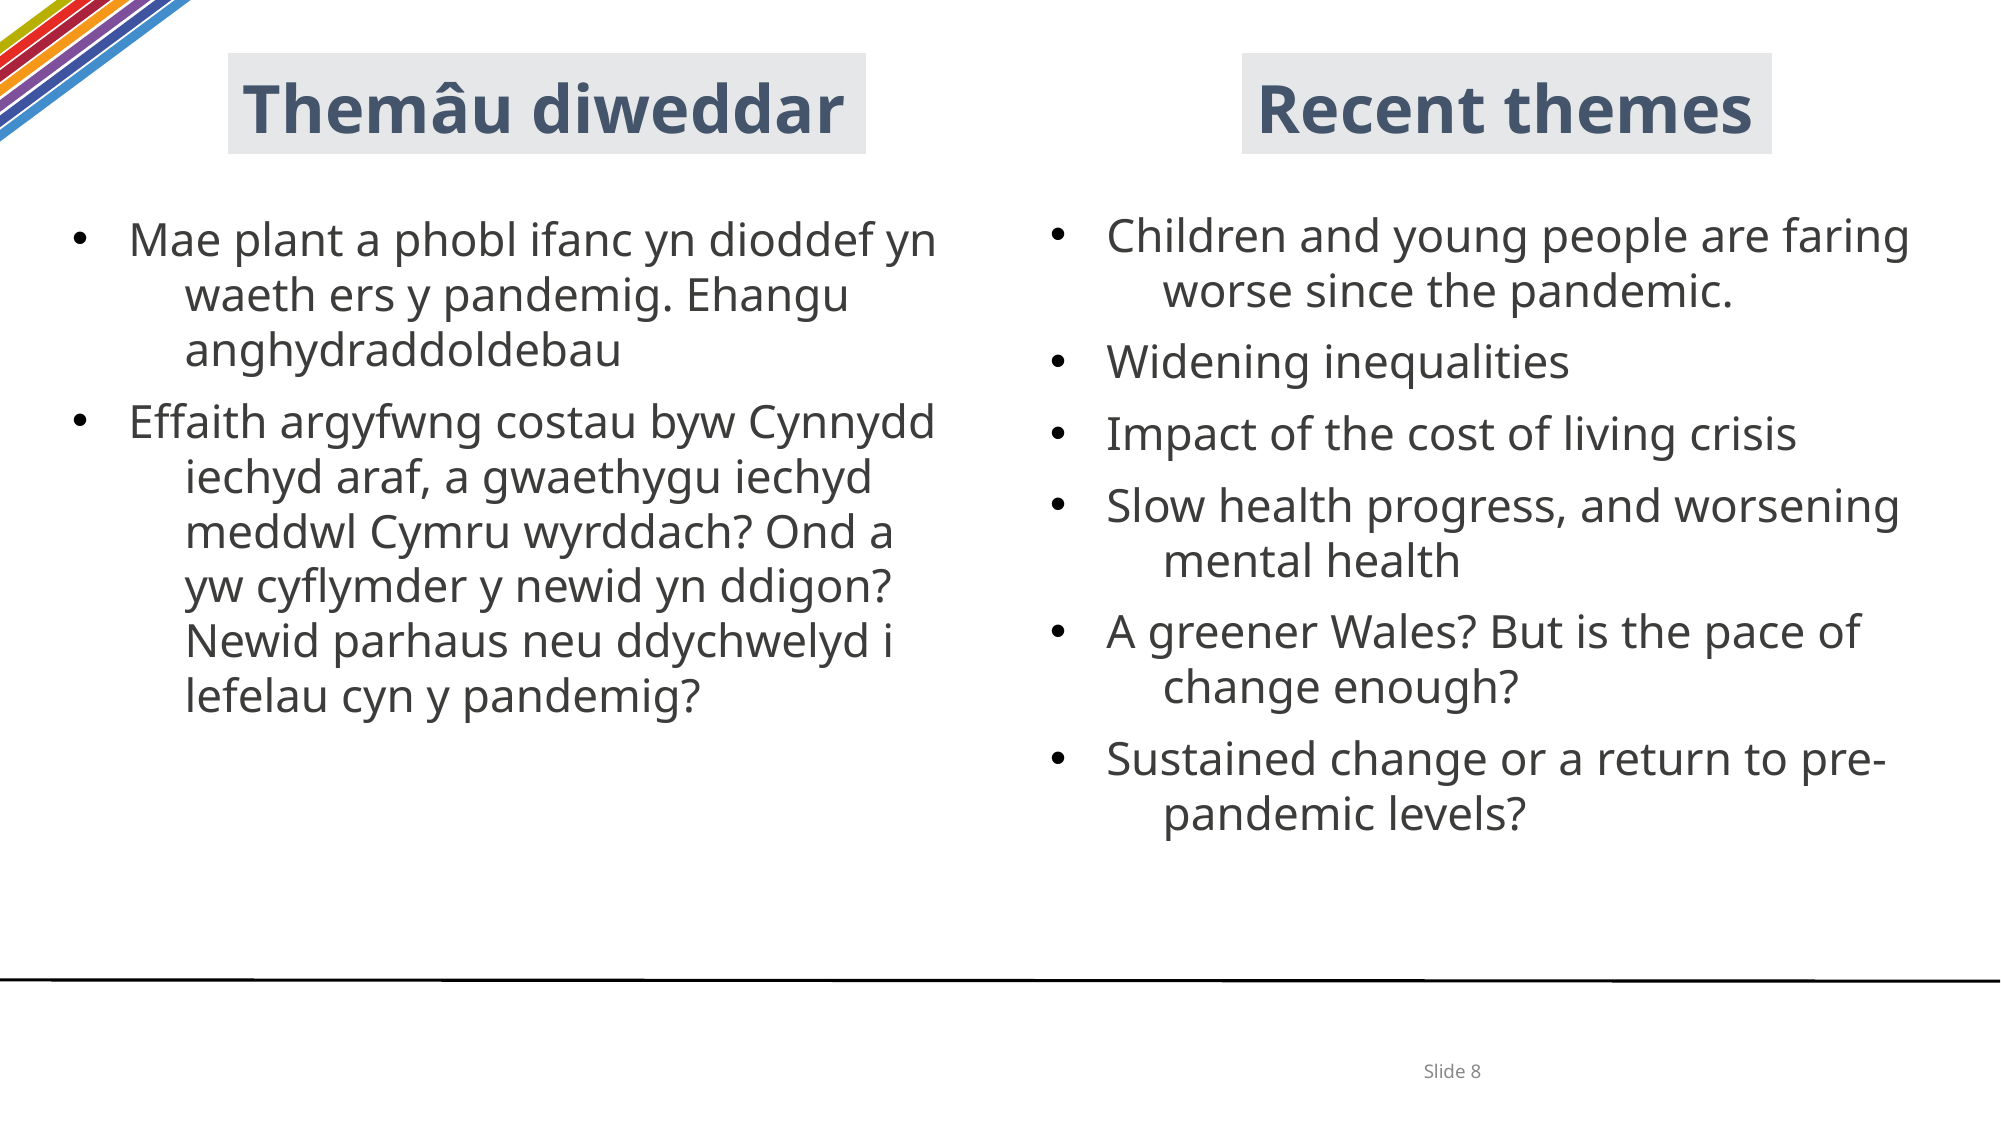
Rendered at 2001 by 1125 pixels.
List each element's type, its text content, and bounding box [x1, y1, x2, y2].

text_box Mae plant a phobl ifanc yn dioddef yn waeth ers y pandemig. Ehangu anghydraddoldebau Effaith argyfwng costau byw Cynnydd iechyd araf, a gwaethygu iechyd meddwl Cymru wyrddach? Ond a yw cyflymder y newid yn ddigon? Newid parhaus neu ddychwelyd i lefelau cyn y pandemig? [57, 203, 965, 858]
text_box Themâu diweddar [228, 53, 866, 154]
text_box Recent themes [1242, 53, 1772, 154]
text_box Children and young people are faring worse since the pandemic. Widening inequalities Impact of the cost of living crisis Slow health progress, and worsening mental health A greener Wales? But is the pace of change enough? Sustained change or a return to pre-pandemic levels? [1035, 199, 1979, 854]
